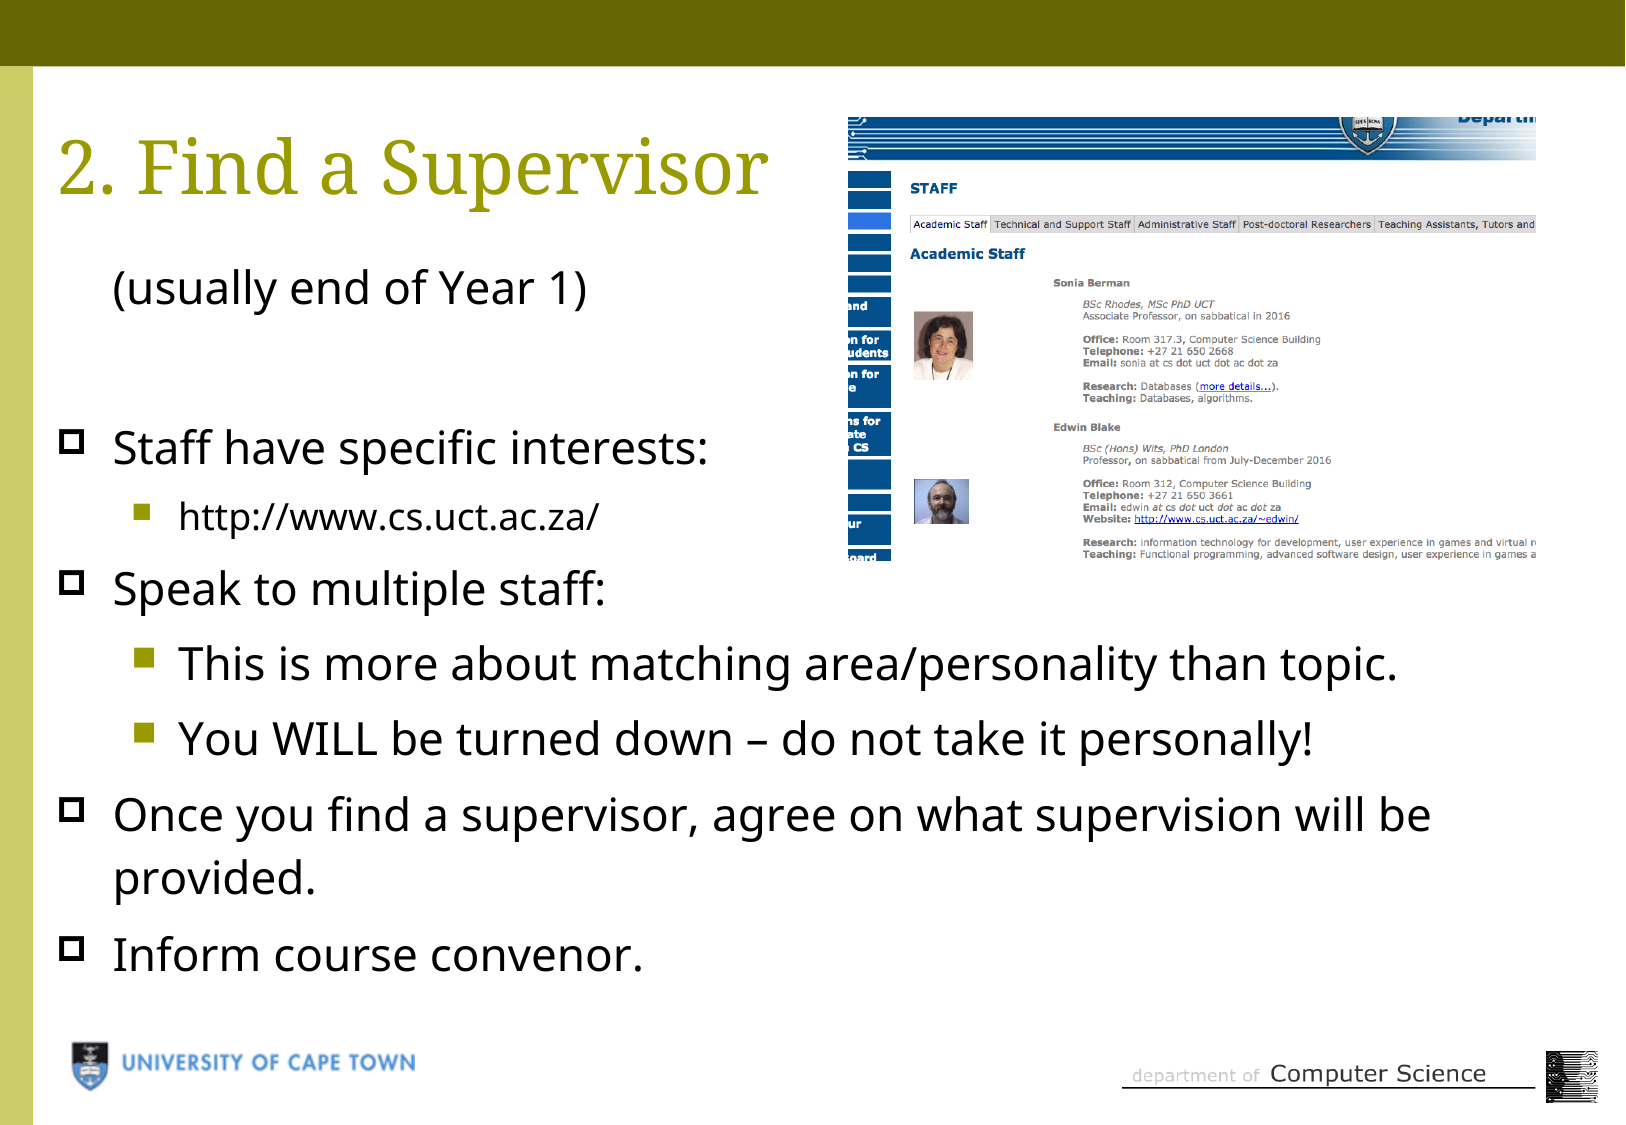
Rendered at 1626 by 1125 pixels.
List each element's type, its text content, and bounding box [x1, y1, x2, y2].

picture [1546, 1051, 1598, 1103]
title 2. Find a Supervisor [56, 109, 1543, 222]
picture [61, 1024, 415, 1103]
picture [848, 117, 1536, 562]
picture [1122, 1044, 1536, 1092]
list (usually end of Year 1) Staff have specific interests: http://www.cs.uct.ac.za/ Speak to multiple staff: This is more about matching area/personality than topic. You WILL be turned down – do not take it personally! Once you find a supervisor, agree on what supervision will be provided. Inform course convenor. [56, 255, 1565, 1024]
